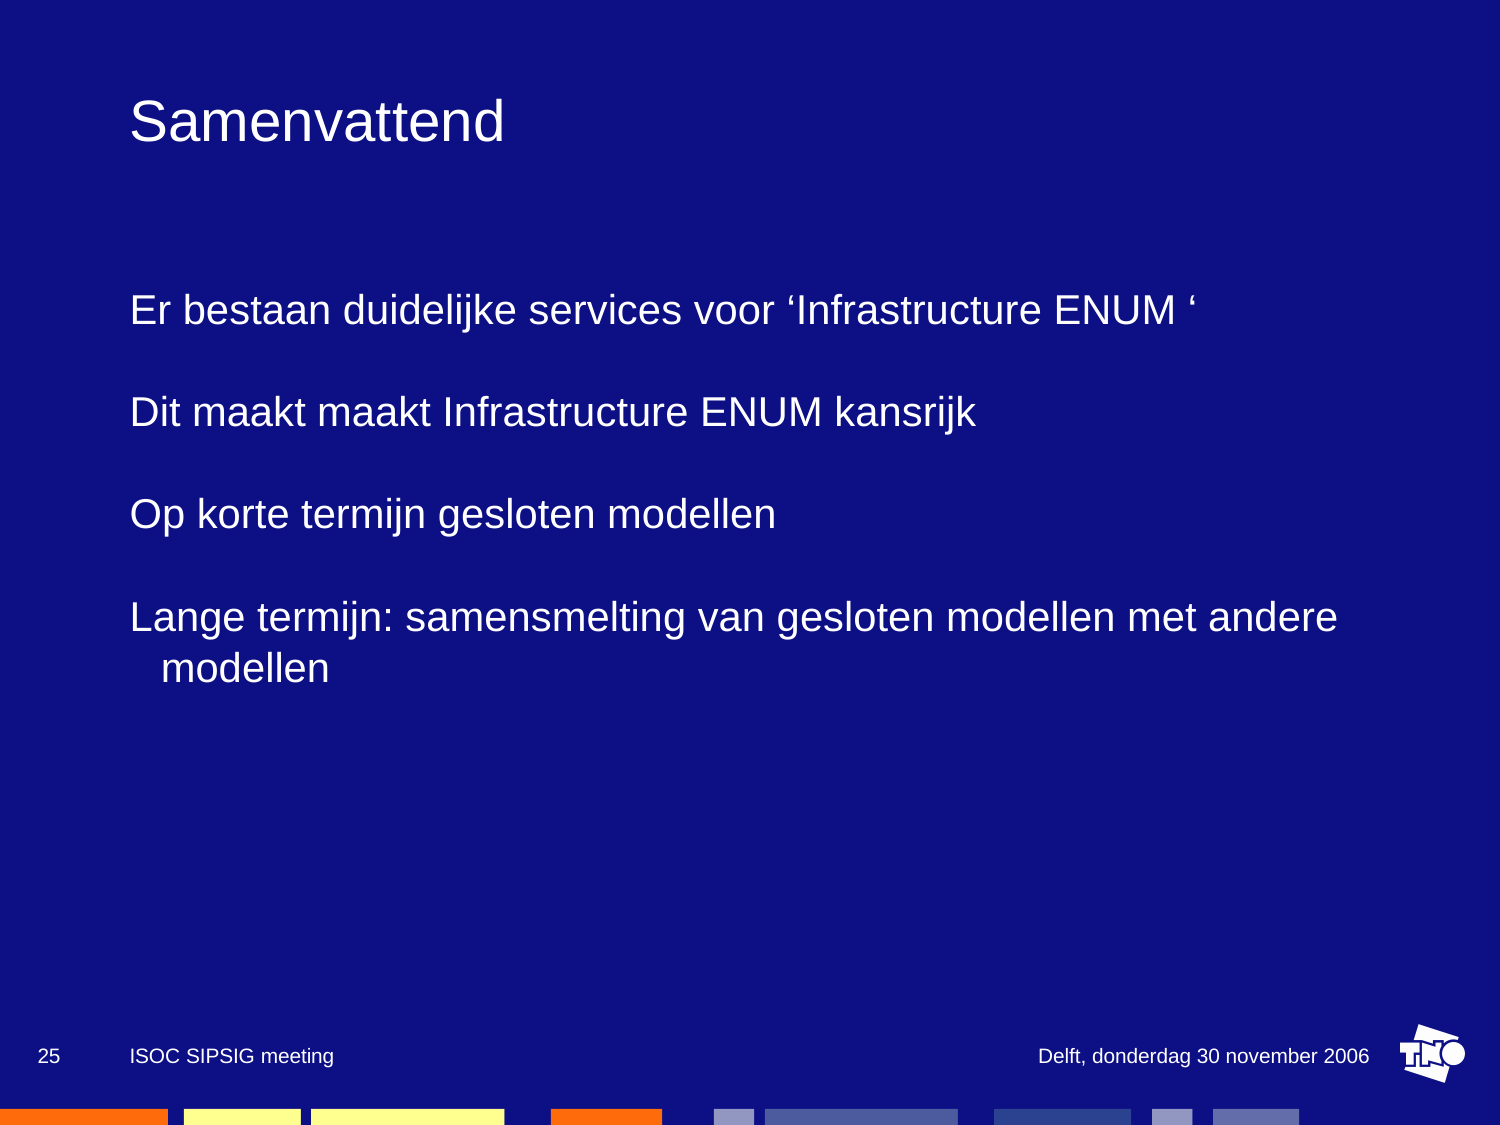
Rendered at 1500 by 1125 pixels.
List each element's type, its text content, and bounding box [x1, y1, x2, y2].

picture [1400, 1024, 1465, 1083]
list Er bestaan duidelijke services voor ‘Infrastructure ENUM ‘ Dit maakt maakt Infrastructure ENUM kansrijk Op korte termijn gesloten modellen Lange termijn: samensmelting van gesloten modellen met andere modellen [129, 235, 1370, 941]
title Samenvattend [129, 88, 1370, 223]
